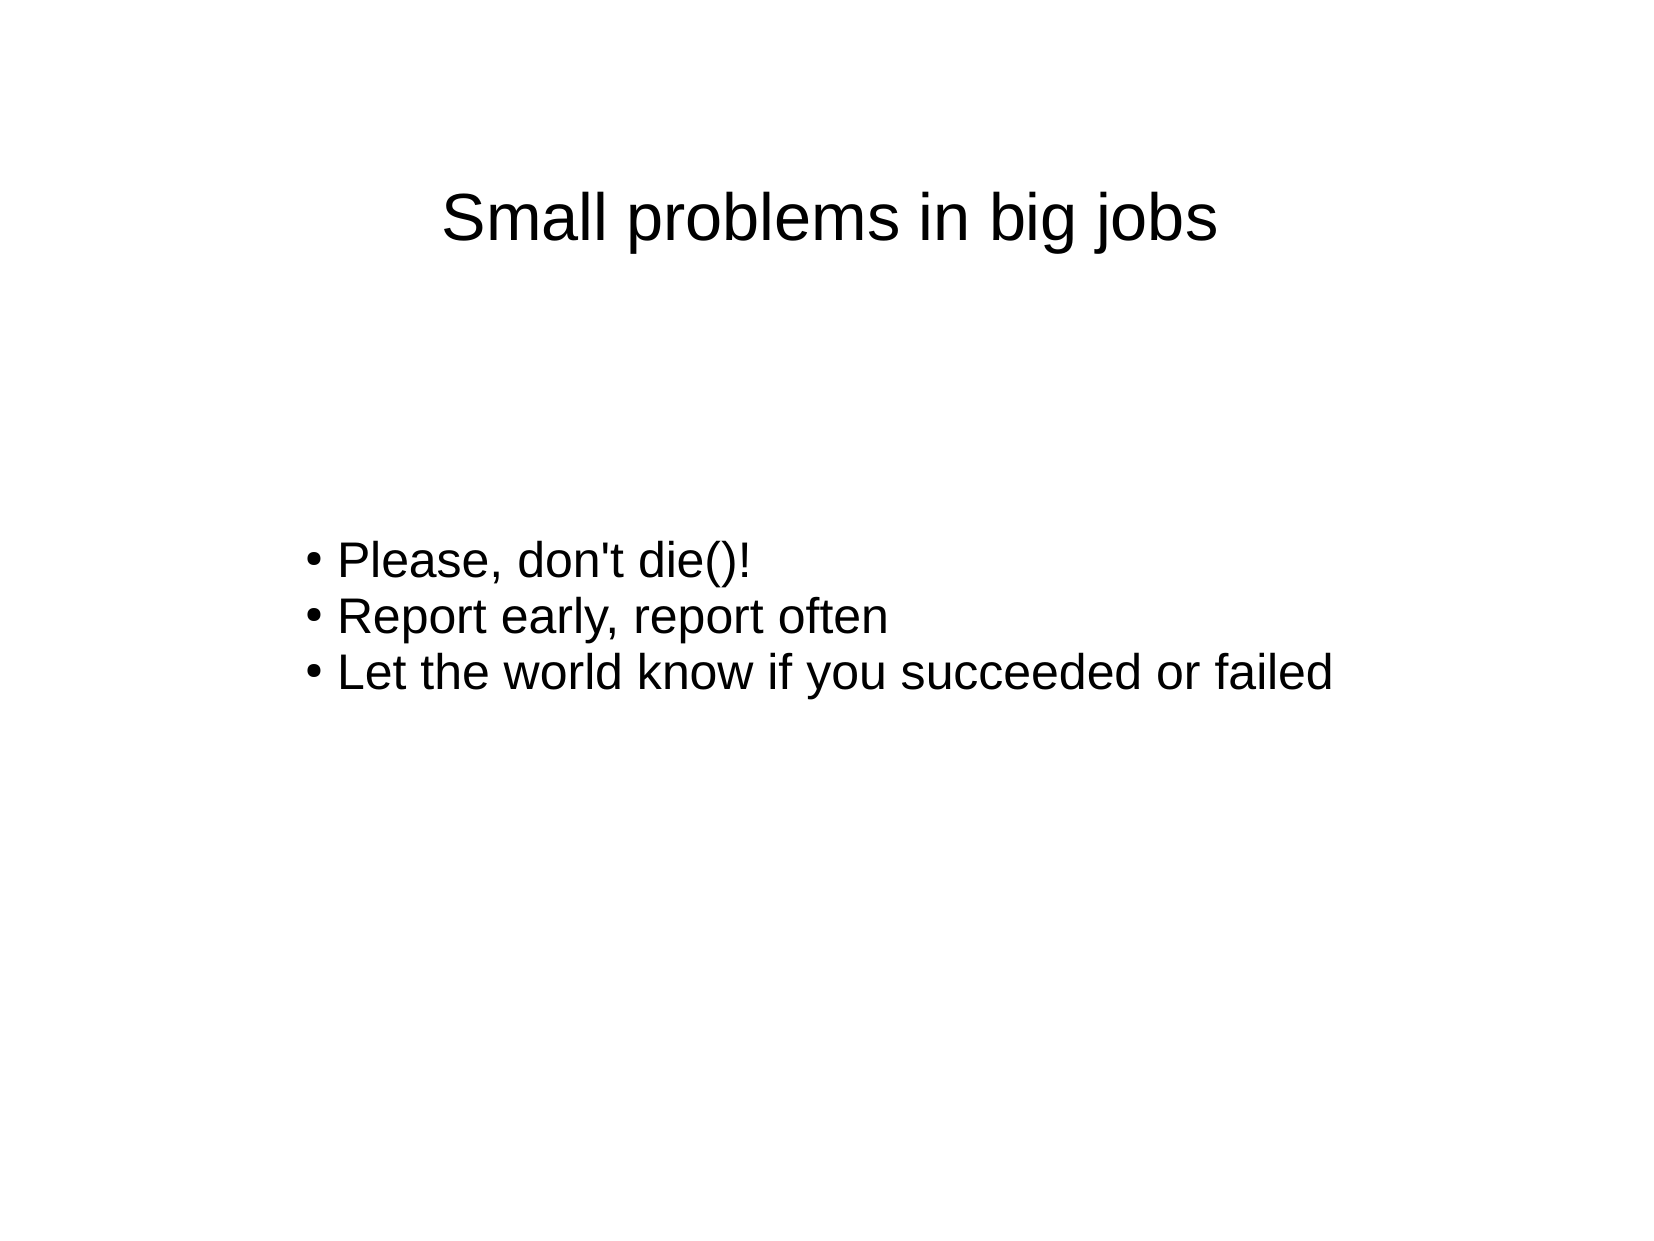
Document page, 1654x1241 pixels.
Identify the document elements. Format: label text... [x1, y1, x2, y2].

text_box Small problems in big jobs [427, 172, 1238, 263]
text_box Please, don't die()! Report early, report often Let the world know if you succeeded or failed [290, 525, 1351, 708]
